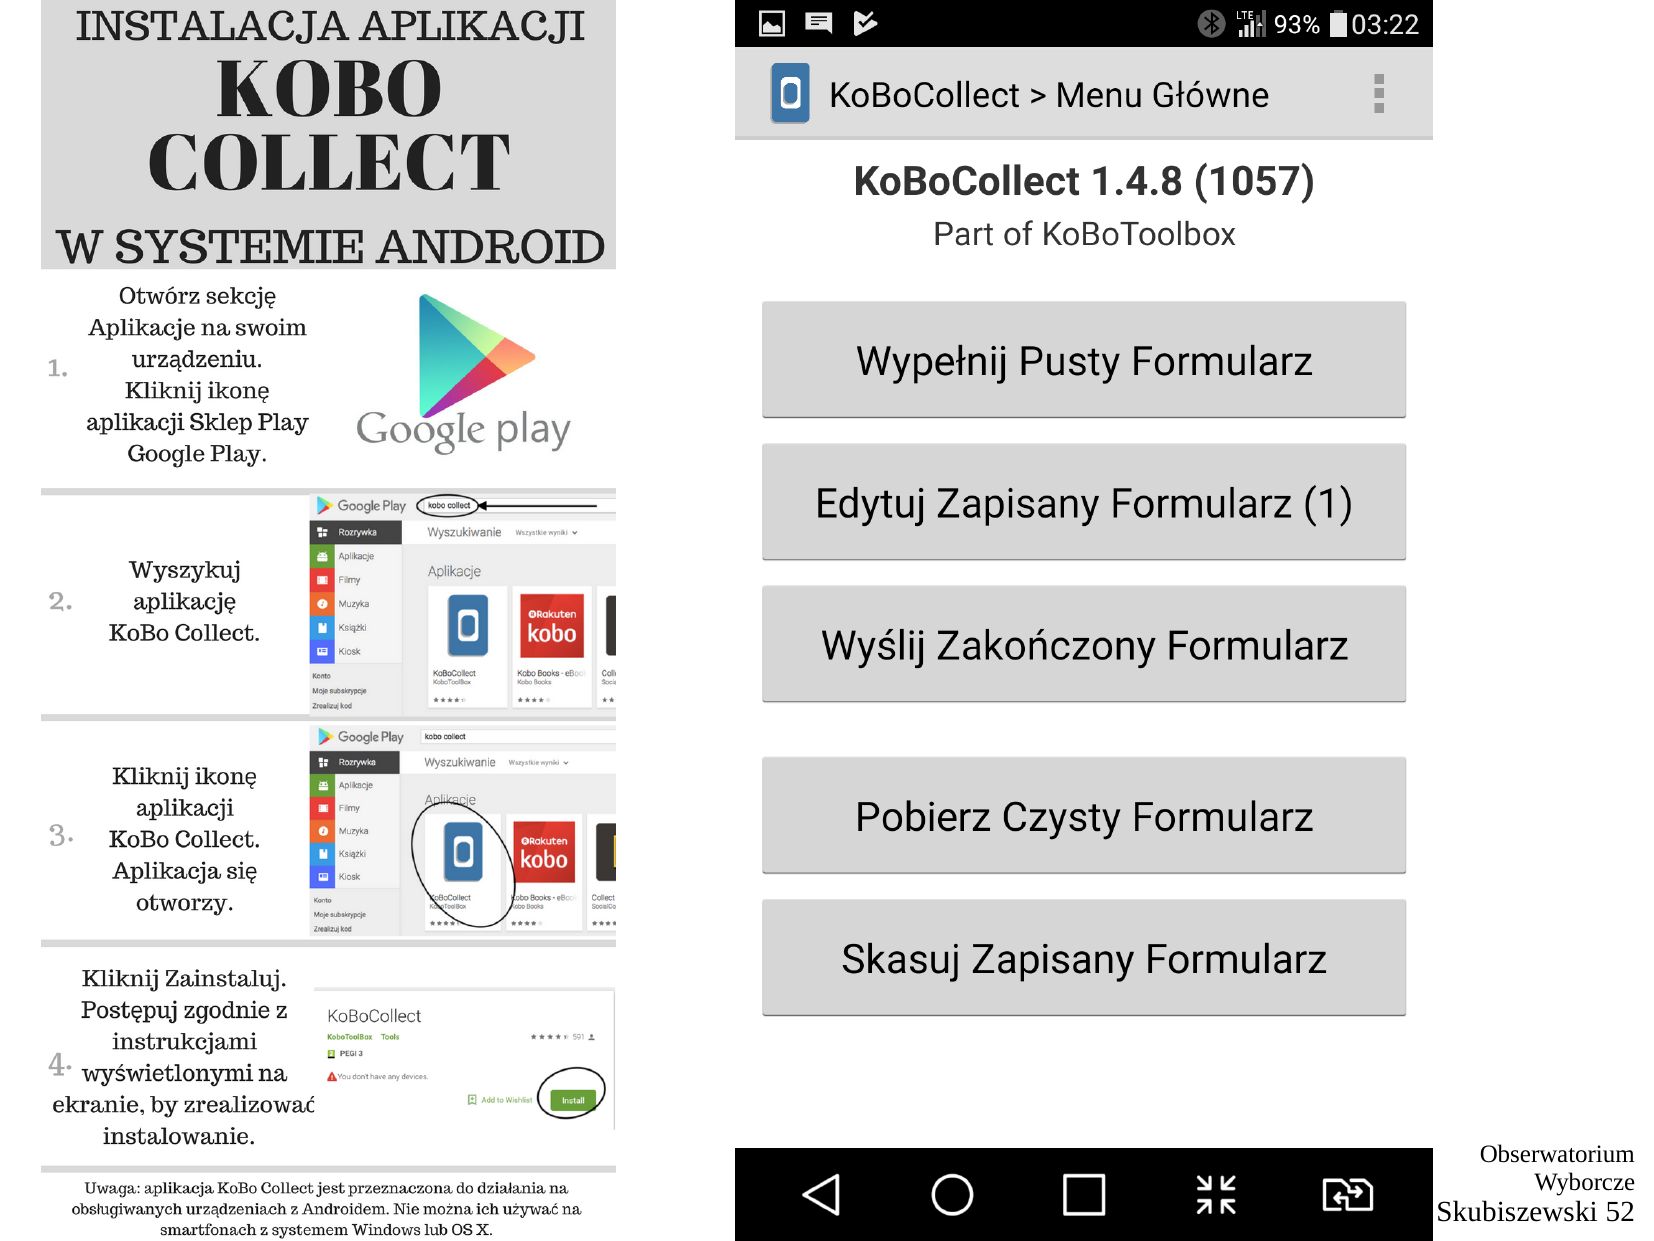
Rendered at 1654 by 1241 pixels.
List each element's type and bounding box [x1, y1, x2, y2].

picture [41, 0, 616, 1241]
picture [735, 0, 1433, 1241]
